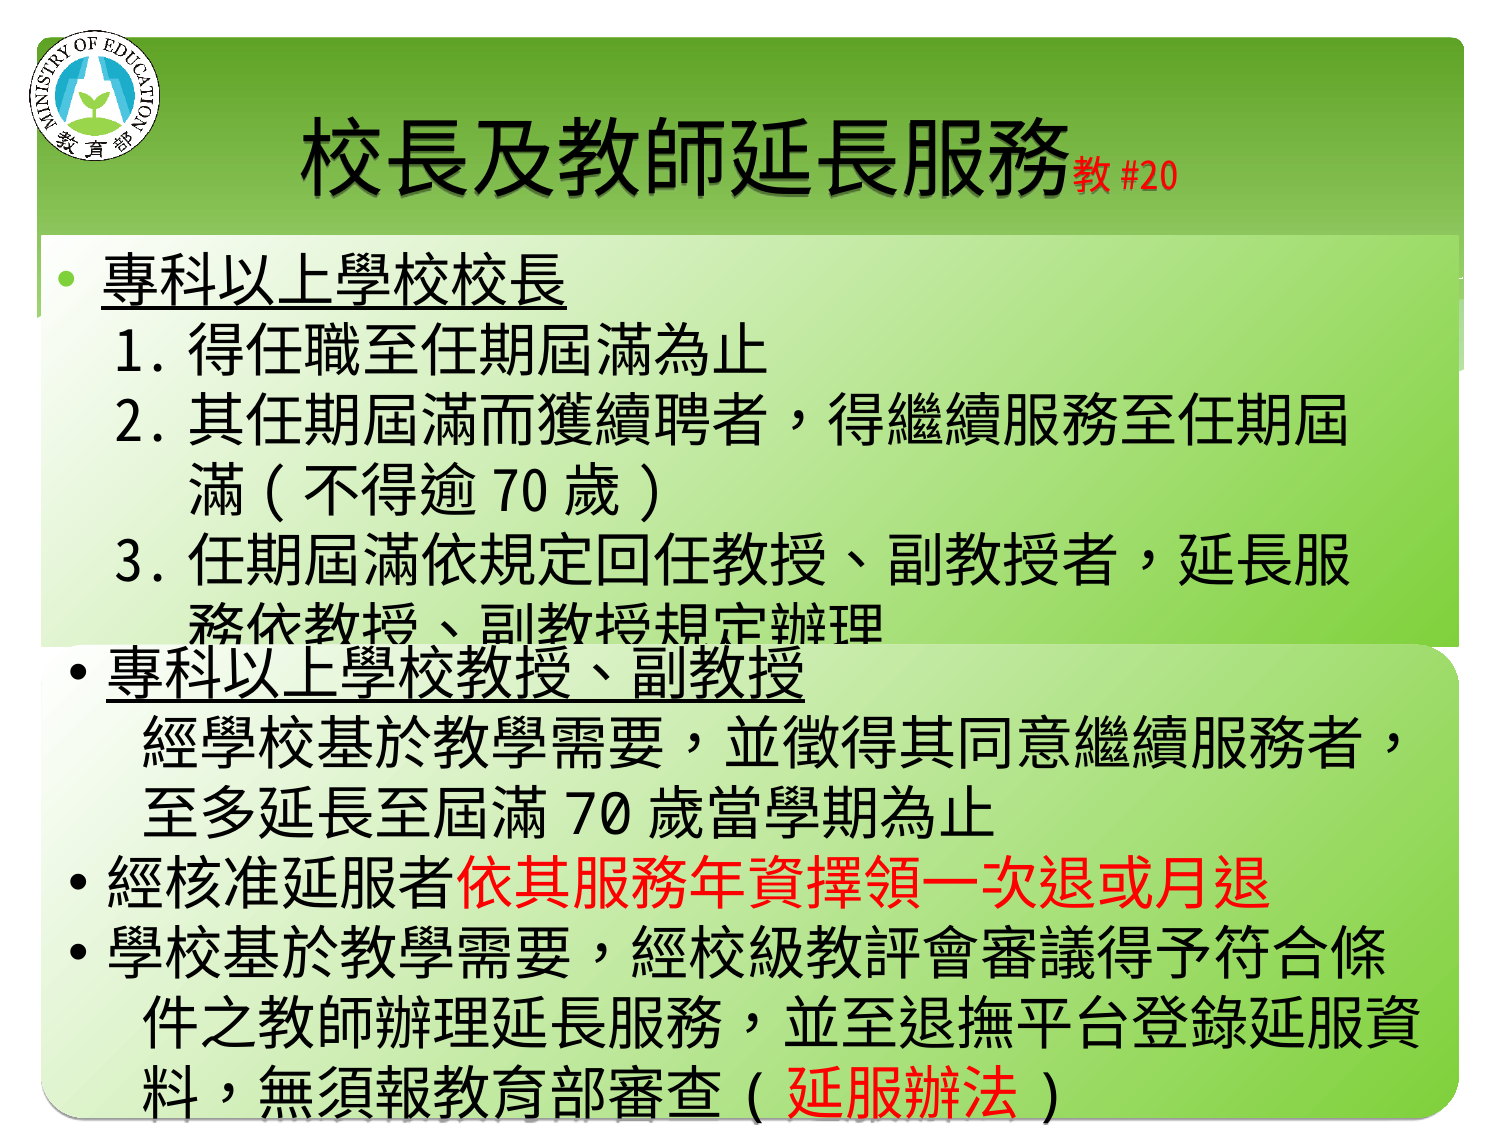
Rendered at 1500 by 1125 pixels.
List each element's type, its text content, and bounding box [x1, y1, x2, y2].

text_box 專科以上學校教授、副教授 經學校基於教學需要，並徵得其同意繼續服務者， 至多延長至屆滿70歲當學期為止 經核准延服者依其服務年資擇領一次退或月退 學校基於教學需要，經校級教評會審議得予符合條 件之教師辦理延長服務，並至退撫平台登錄延服資 料，無須報教育部審查(延服辦法) [41, 644, 1459, 1118]
picture [29, 30, 160, 161]
list 專科以上學校校長 1.得任職至任期屆滿為止 2.其任期屆滿而獲續聘者，得繼續服務至任期屆 滿(不得逾70歲) 3.任期屆滿依規定回任教授、副教授者，延長服 務依教授、副教授規定辦理 [41, 235, 1459, 647]
title 校長及教師延長服務教#20 [64, 95, 1415, 215]
